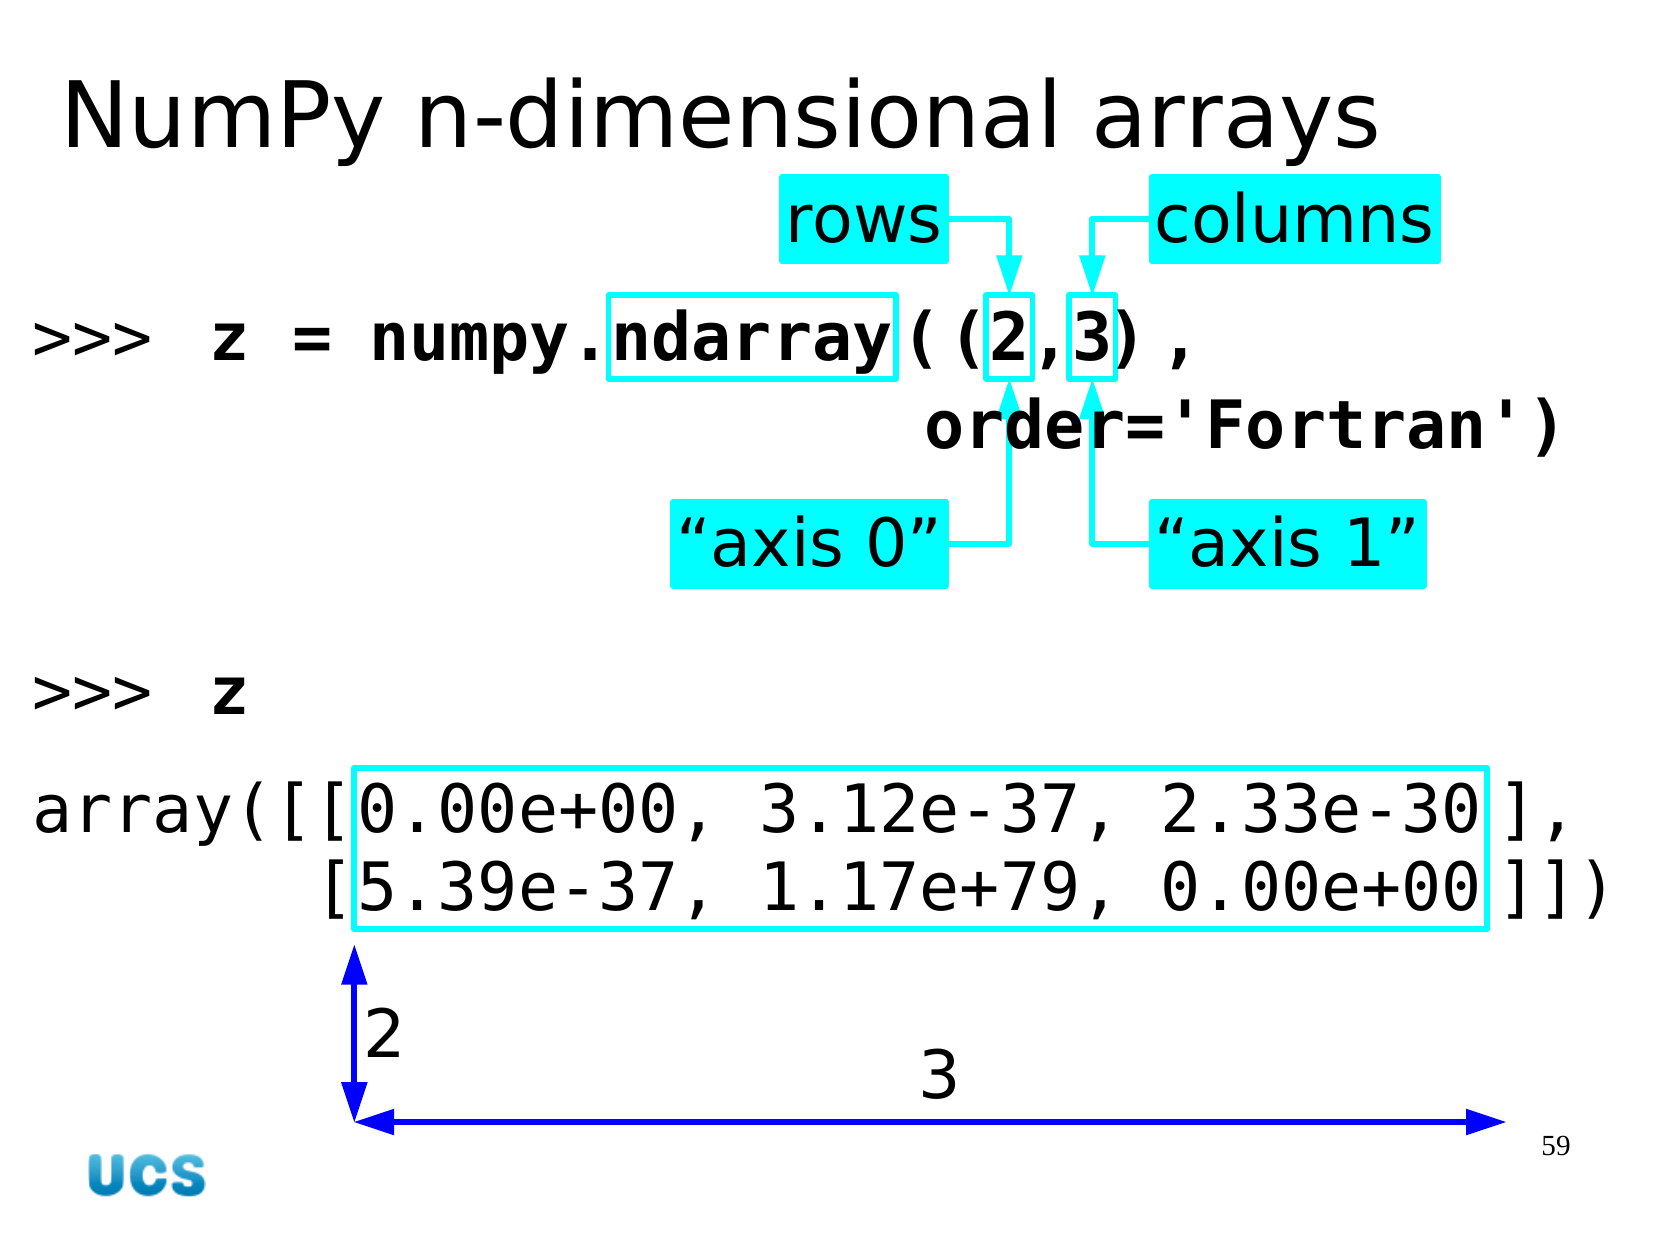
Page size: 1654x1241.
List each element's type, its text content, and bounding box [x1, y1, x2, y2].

text_box . [567, 295, 606, 380]
text_box “axis 0” [673, 501, 946, 586]
text_box ( [945, 295, 983, 380]
text_box z [206, 649, 253, 734]
text_box order='Fortran') [921, 383, 1572, 468]
text_box 2 [986, 295, 1033, 380]
text_box >>> [29, 295, 157, 380]
text_box 3 [915, 1033, 964, 1118]
text_box 2 [360, 992, 409, 1076]
text_box rows [782, 177, 946, 261]
text_box 0.00e+00, 3.12e-37, 2.33e-30 5.39e-37, 1.17e+79, 0.00e+00 [354, 767, 1488, 930]
text_box z [206, 295, 253, 380]
text_box ndarray [608, 295, 897, 380]
text_box “axis 1” [1151, 501, 1425, 586]
picture [88, 1153, 206, 1198]
text_box numpy [366, 295, 567, 380]
text_box = [289, 295, 336, 380]
text_box >>> [29, 649, 157, 734]
text_box , [1035, 295, 1074, 380]
text_box ( [897, 295, 945, 380]
text_box columns [1151, 177, 1438, 261]
text_box ], ]]) [1494, 767, 1621, 930]
text_box 3 [1074, 295, 1104, 380]
text_box ) [1104, 295, 1151, 380]
text_box array([[ [ [29, 767, 351, 930]
text_box , [1157, 295, 1205, 380]
text_box NumPy n-dimensional arrays [57, 59, 1387, 173]
